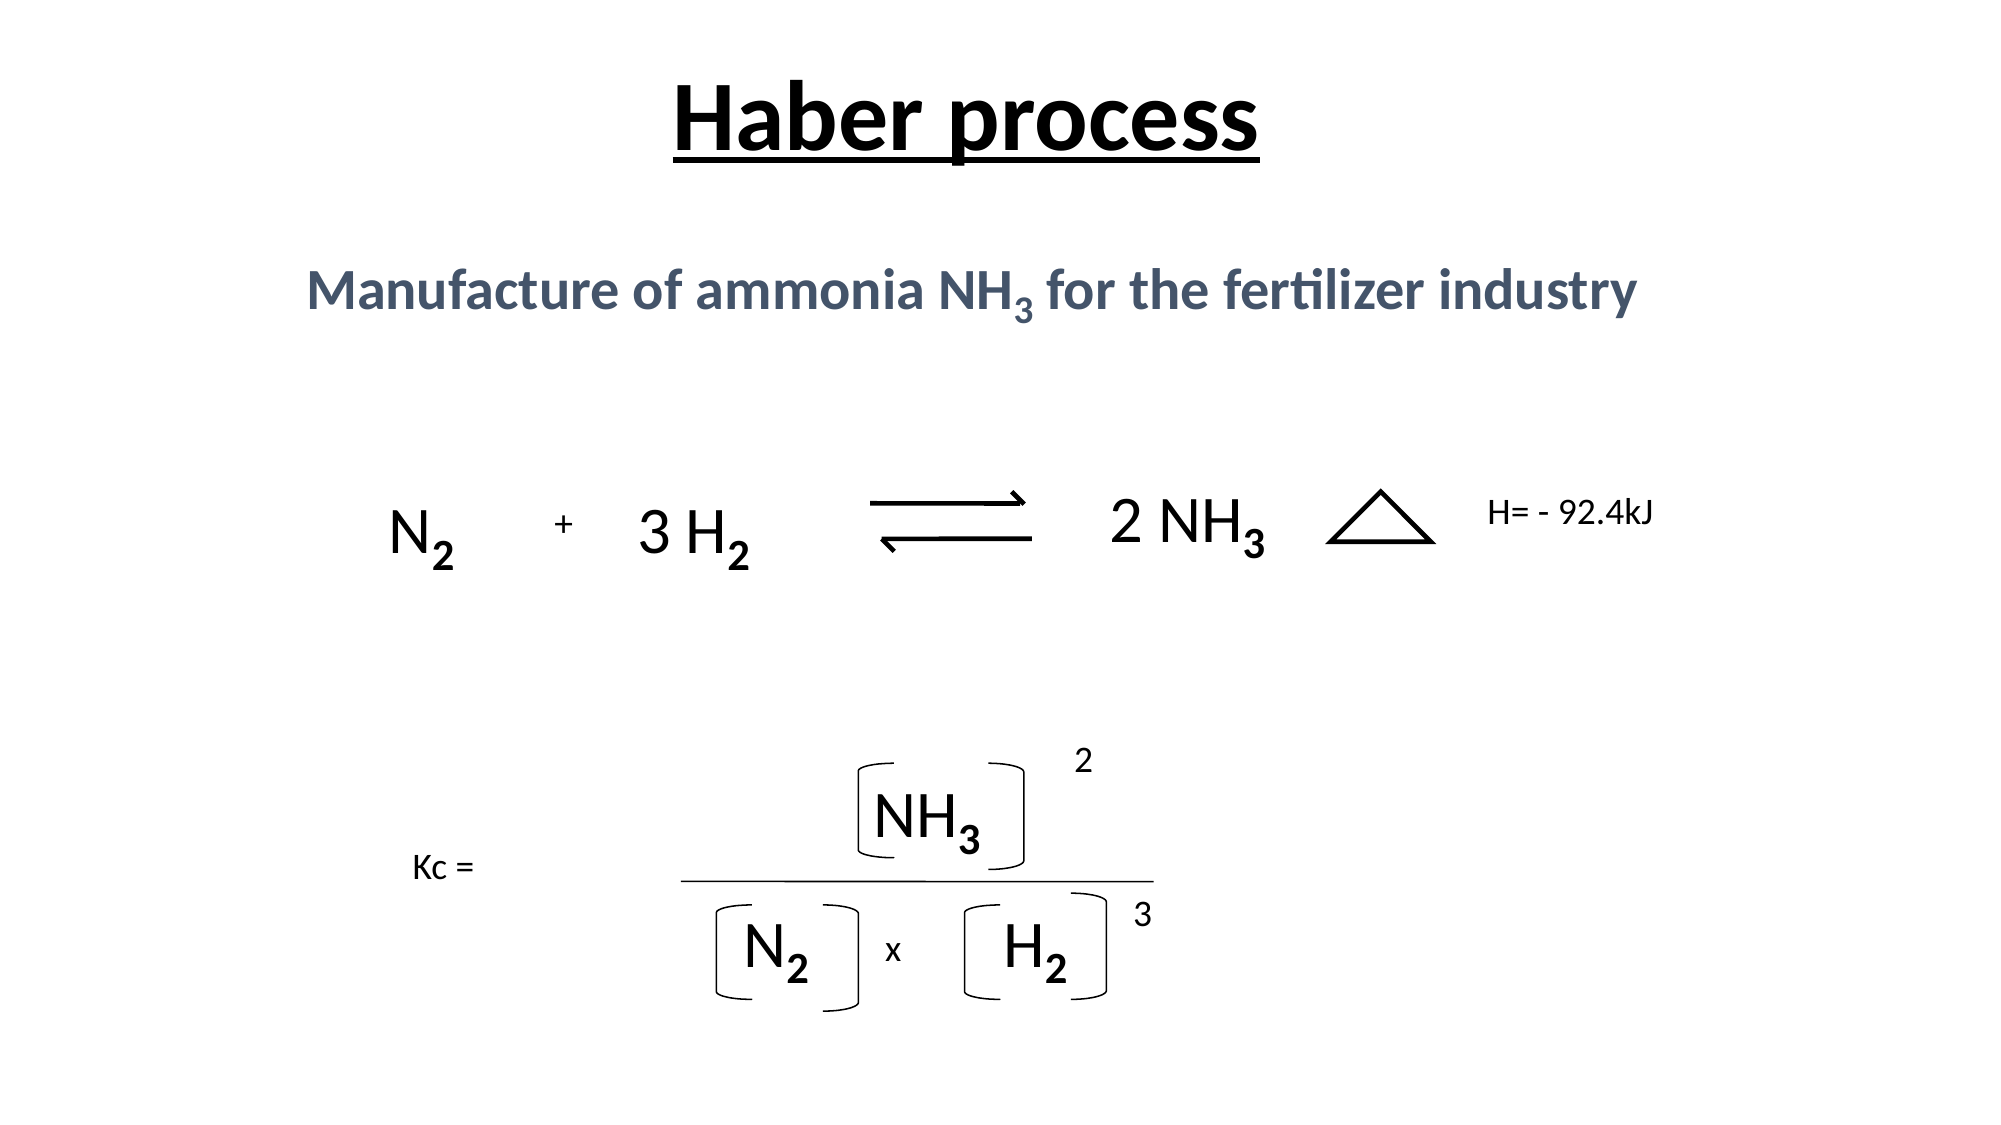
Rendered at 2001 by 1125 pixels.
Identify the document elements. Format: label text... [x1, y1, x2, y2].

text_box H2 [1092, 893, 1151, 989]
text_box Kc = [397, 834, 587, 895]
text_box N2 [373, 479, 537, 575]
text_box NH3 [858, 853, 881, 859]
text_box Haber process [657, 42, 1371, 178]
text_box 3 H2 [622, 479, 785, 575]
text_box H2 [988, 893, 1105, 989]
text_box x [870, 916, 941, 978]
text_box 2 NH3 [1094, 467, 1319, 564]
text_box N2 [728, 893, 891, 989]
text_box Manufacture of ammonia NH3 for the fertilizer industry [291, 243, 1750, 329]
text_box NH3 [1009, 763, 1083, 859]
text_box + [539, 491, 599, 553]
text_box H= - 92.4kJ [1472, 479, 1751, 541]
text_box 2 [1059, 727, 1130, 789]
text_box NH3 [860, 763, 1023, 859]
text_box 3 [1118, 881, 1190, 943]
text_box NH3 [858, 763, 872, 768]
